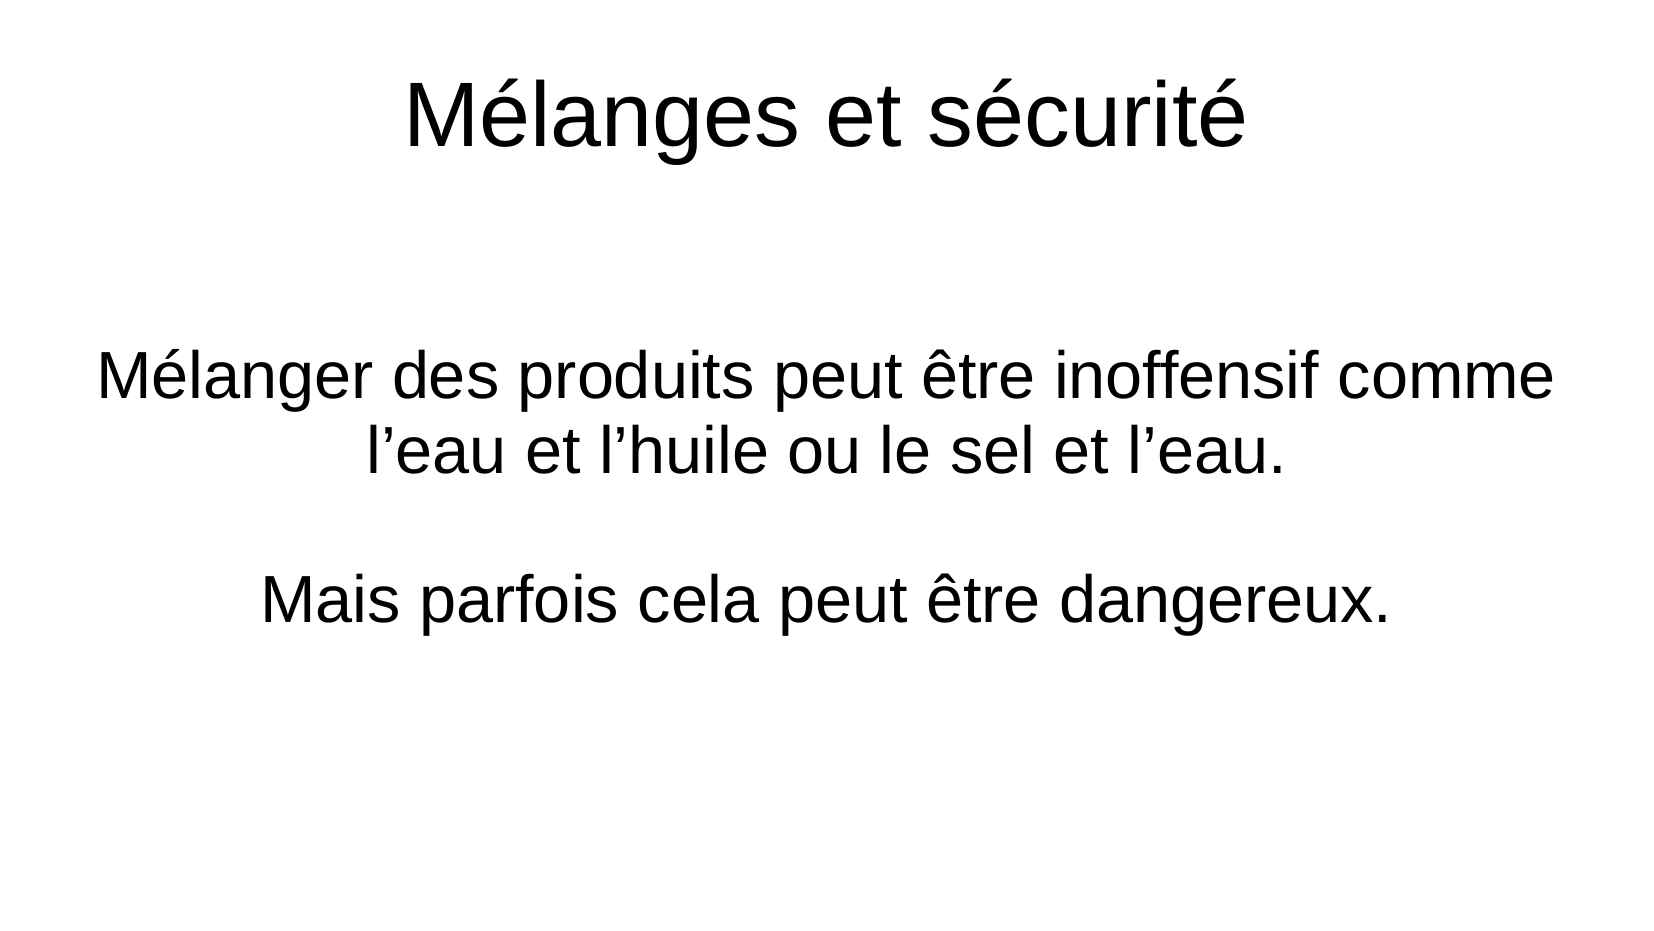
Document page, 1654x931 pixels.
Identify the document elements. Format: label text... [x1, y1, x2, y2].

subtitle Mélanger des produits peut être inoffensif comme l’eau et l’huile ou le sel et l’eau. Mais parfois cela peut être dangereux. [82, 217, 1571, 758]
title Mélanges et sécurité [82, 37, 1571, 193]
